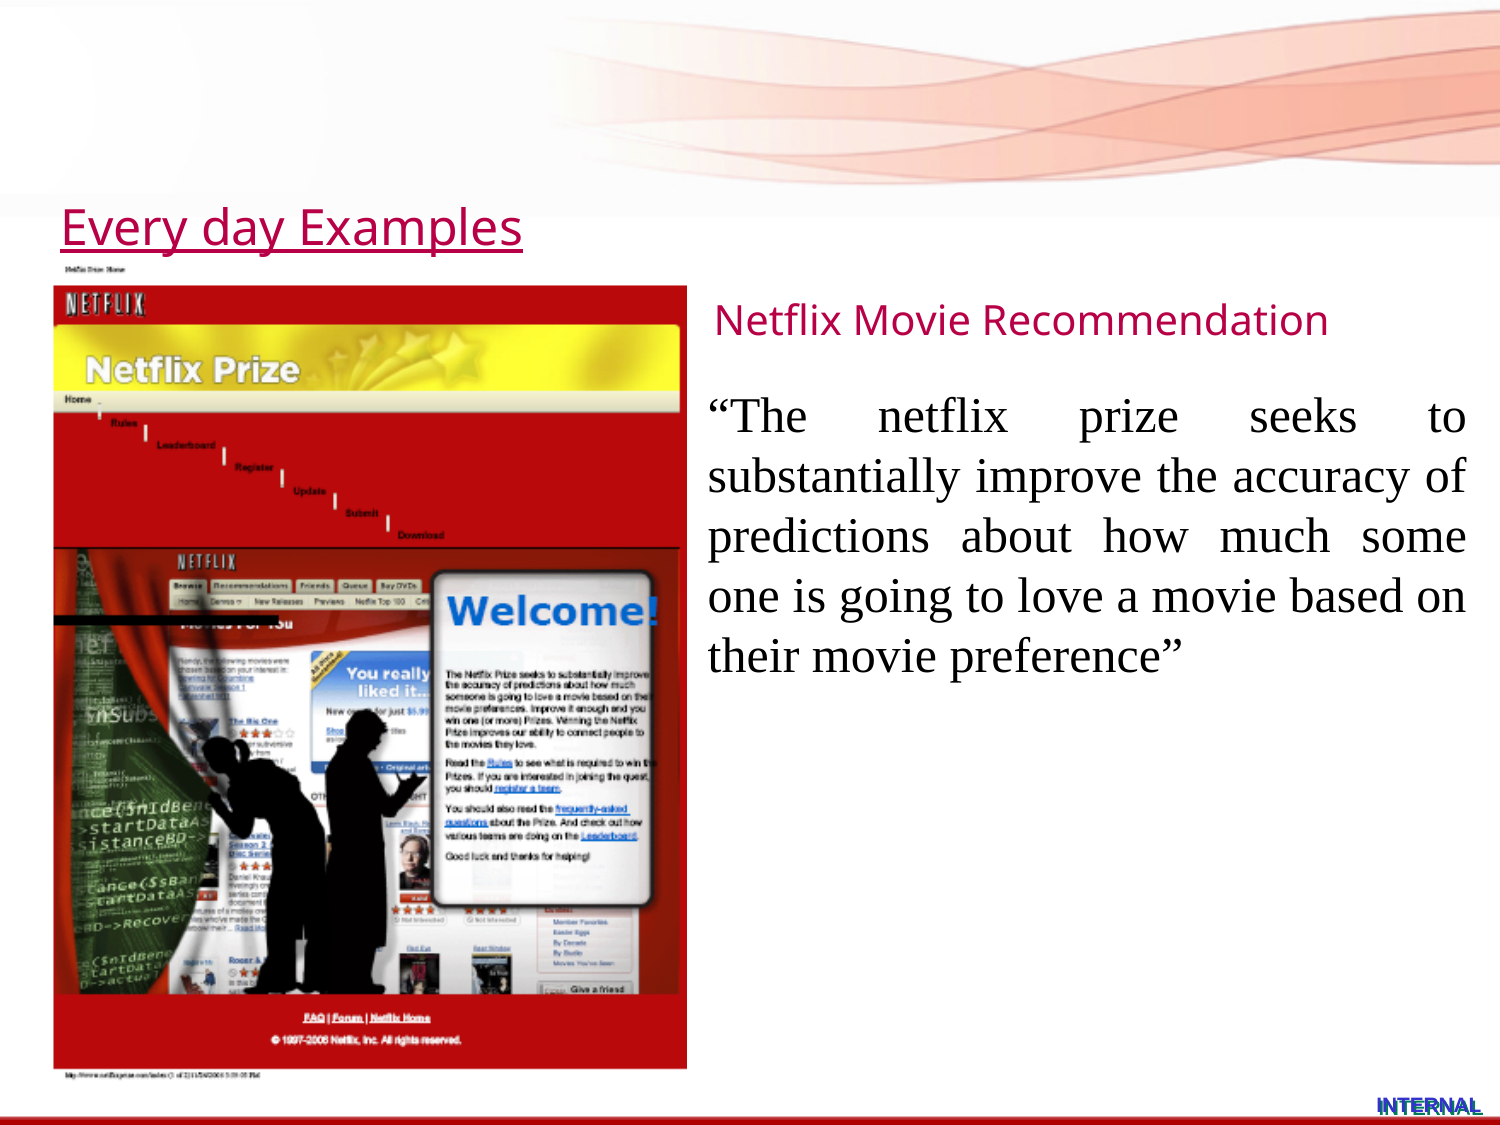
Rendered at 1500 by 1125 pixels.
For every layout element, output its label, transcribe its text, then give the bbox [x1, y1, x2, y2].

text_box Netflix Movie Recommendation [698, 286, 1489, 351]
text_box Every day Examples [45, 187, 759, 263]
text_box “The netflix prize seeks to substantially improve the accuracy of predictions about how much some one is going to love a movie based on their movie preference” [693, 375, 1483, 690]
picture [0, 0, 1500, 1120]
